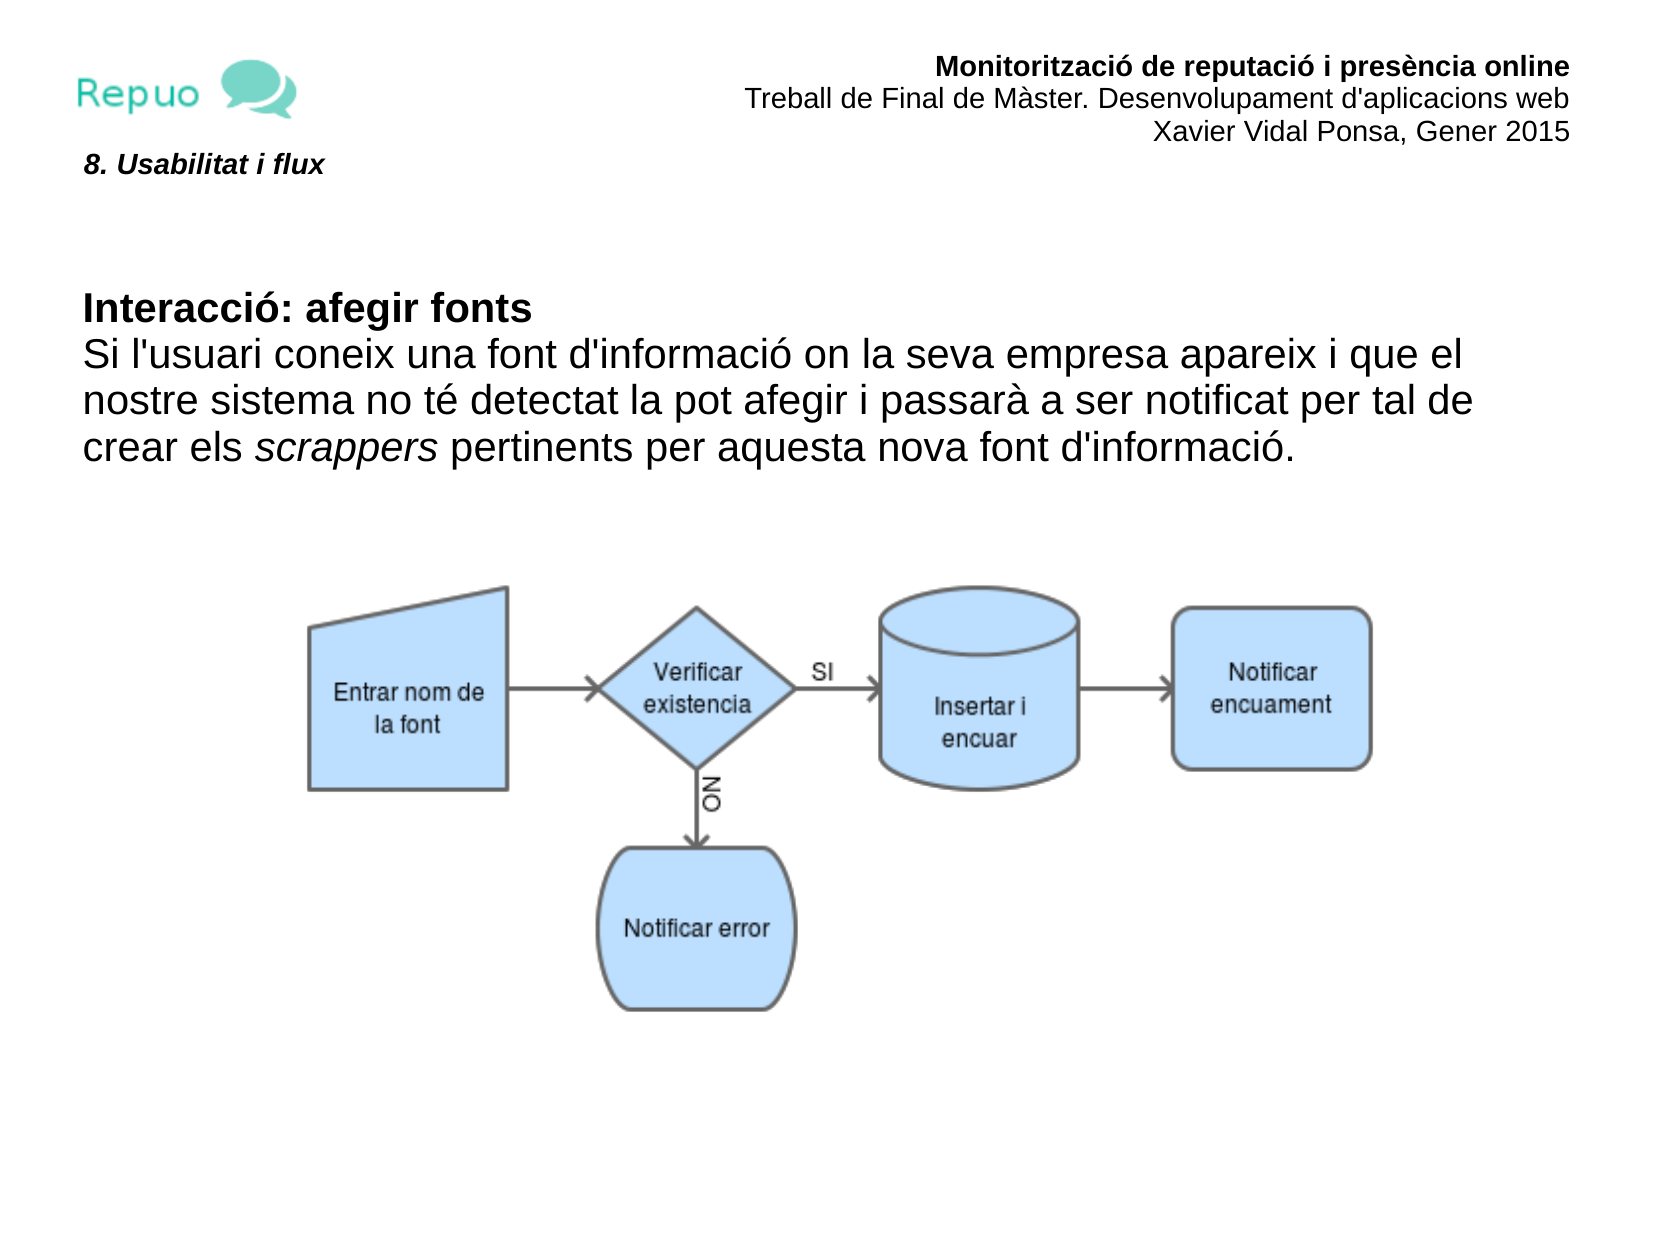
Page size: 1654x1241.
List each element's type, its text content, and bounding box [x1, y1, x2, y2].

text_box Interacció: afegir fonts Si l'usuari coneix una font d'informació on la seva empresa apareix i que el nostre sistema no té detectat la pot afegir i passarà a ser notificat per tal de crear els scrappers pertinents per aquesta nova font d'informació. [82, 284, 1571, 1004]
title Monitorització de reputació i presència online Treball de Final de Màster. Desenvolupament d'aplicacions web Xavier Vidal Ponsa, Gener 2015 8. Usabilitat i flux [82, 49, 1571, 215]
picture [58, 32, 309, 150]
picture [300, 554, 1381, 1021]
